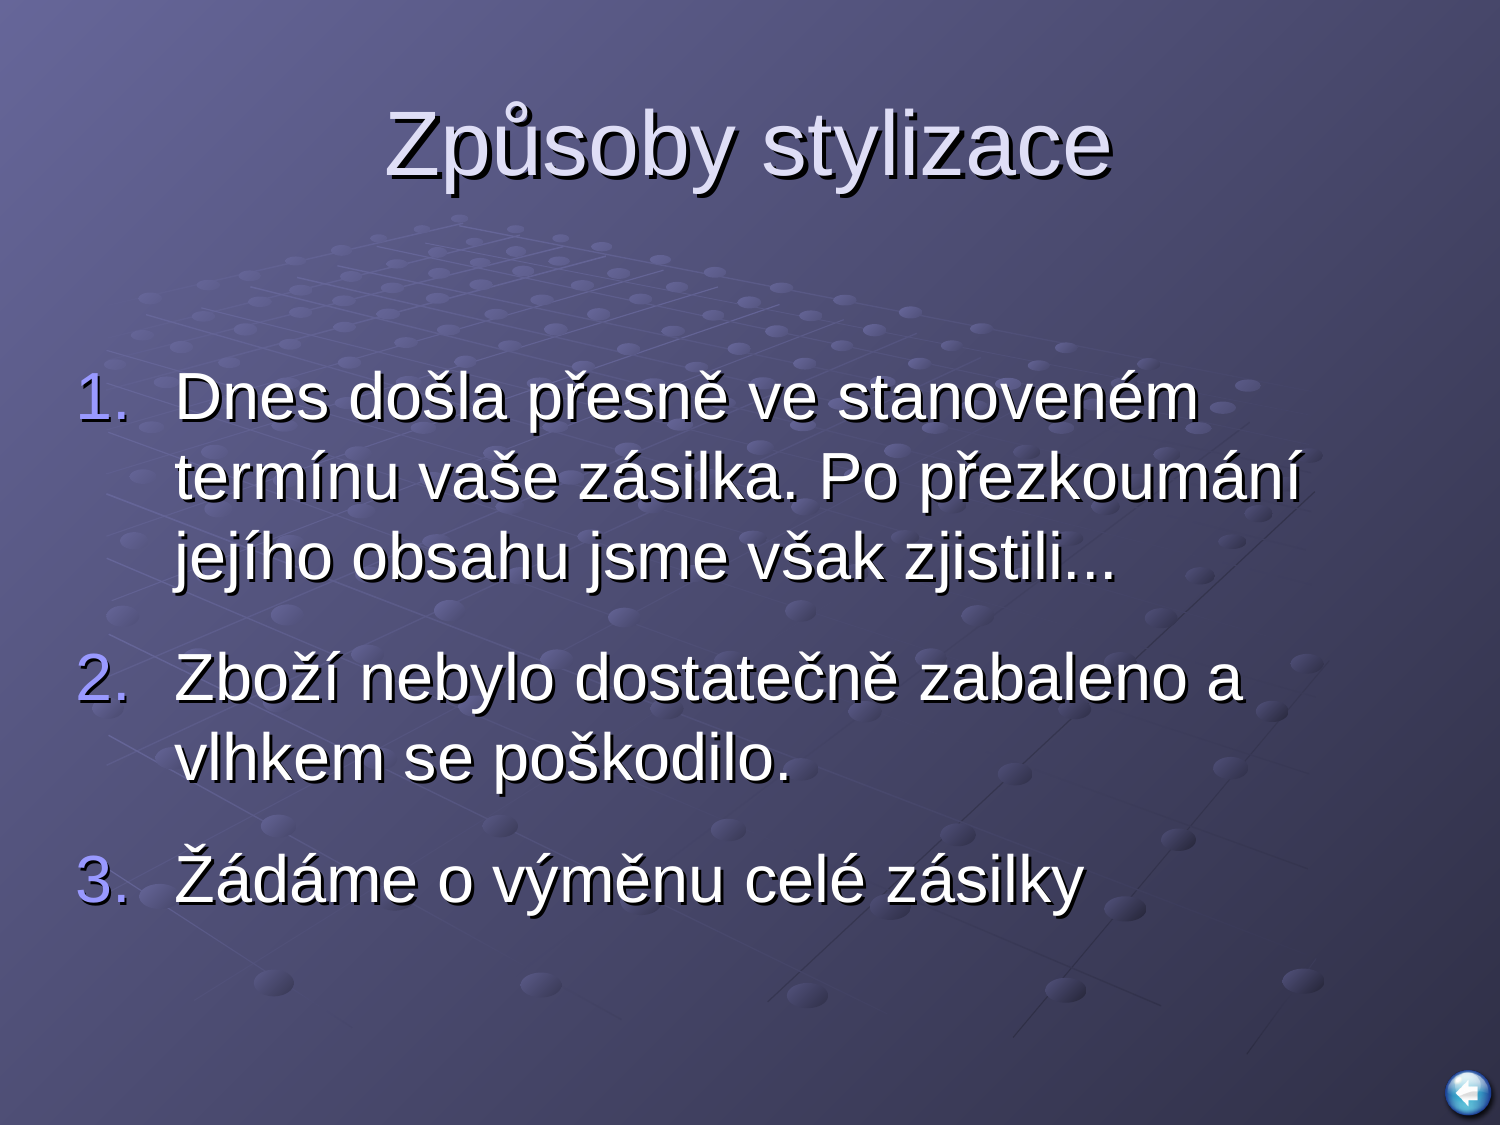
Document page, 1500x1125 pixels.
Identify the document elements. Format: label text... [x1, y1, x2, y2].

title Způsoby stylizace [75, 21, 1426, 257]
subtitle Dnes došla přesně ve stanoveném termínu vaše zásilka. Po přezkoumání jejího obsahu jsme však zjistili... Zboží nebylo dostatečně zabaleno a vlhkem se poškodilo. Žádáme o výměnu celé zásilky [75, 269, 1426, 999]
picture [1435, 1060, 1500, 1125]
